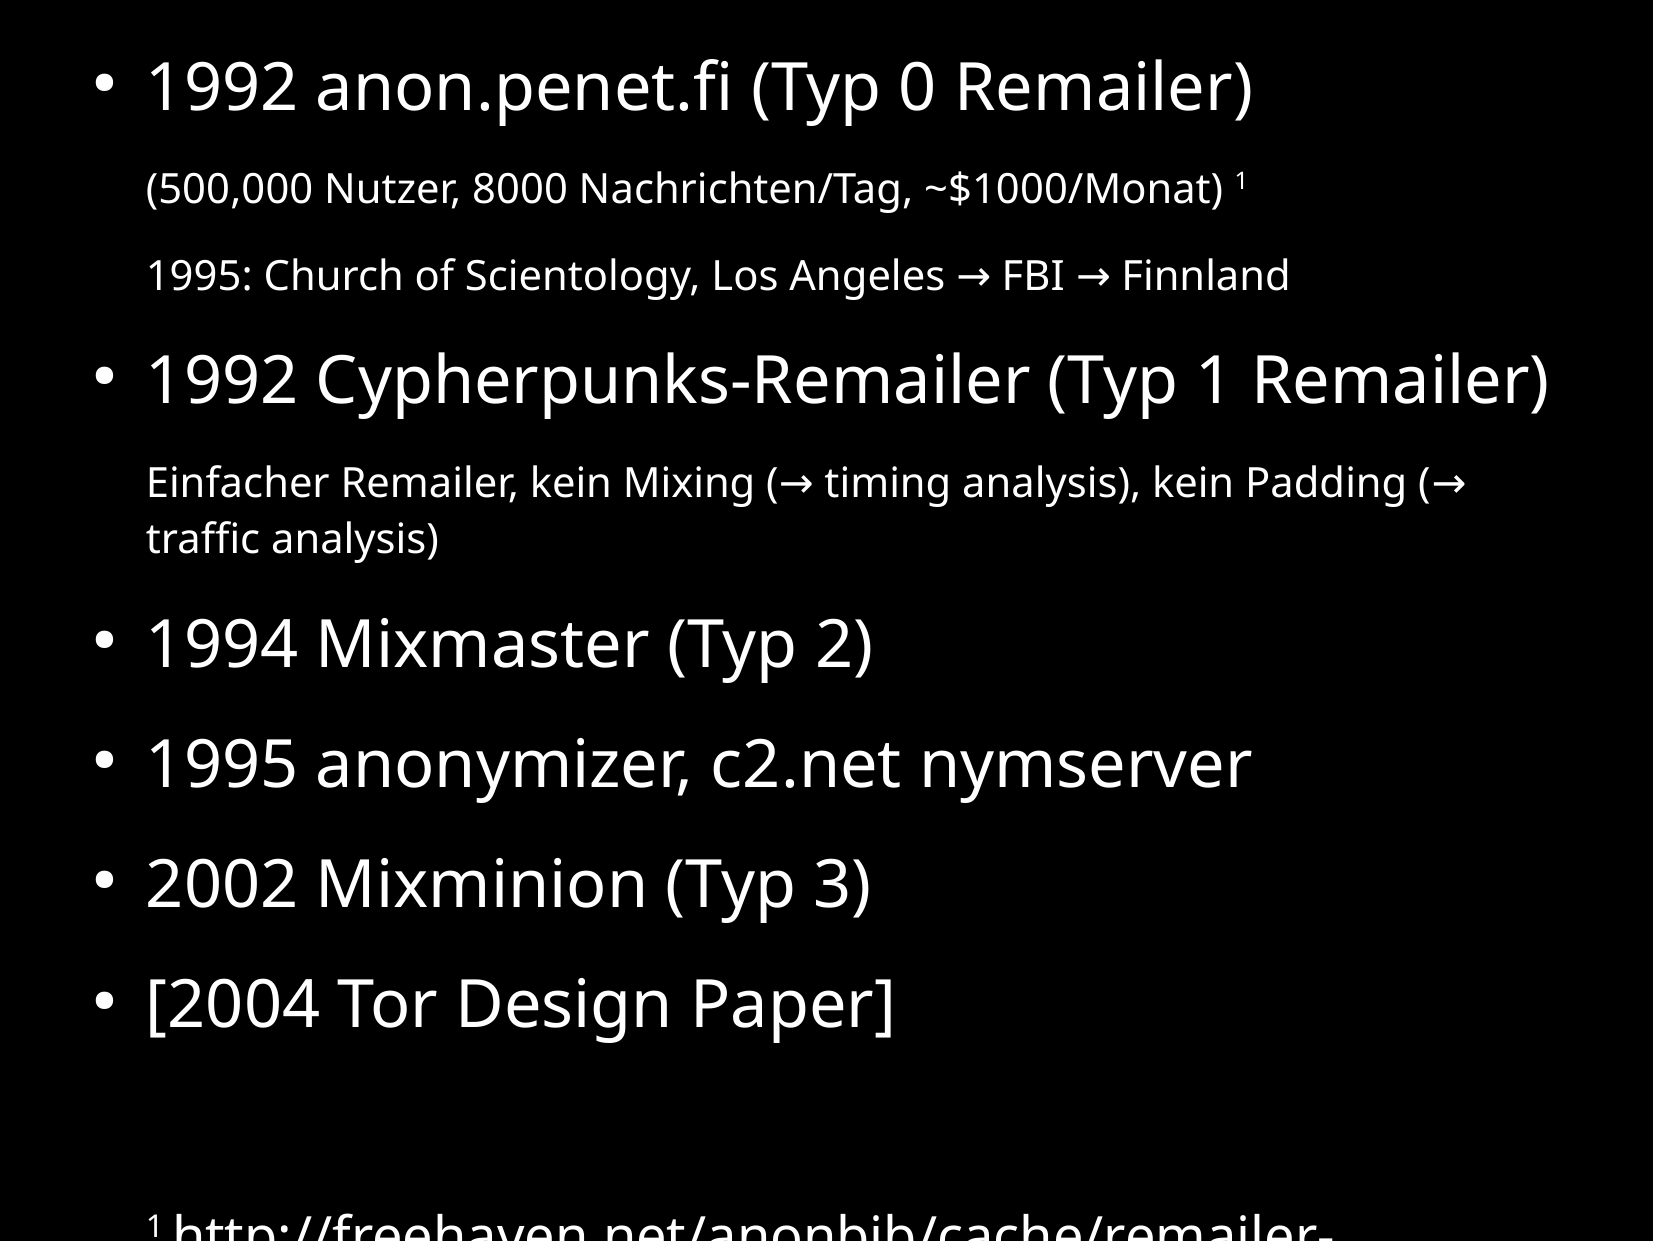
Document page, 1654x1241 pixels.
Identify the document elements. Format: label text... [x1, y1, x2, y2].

list 1992 anon.penet.fi (Typ 0 Remailer) (500,000 Nutzer, 8000 Nachrichten/Tag, ~$1000/Monat) 1 1995: Church of Scientology, Los Angeles → FBI → Finnland 1992 Cypherpunks-Remailer (Typ 1 Remailer) Einfacher Remailer, kein Mixing (→ timing analysis), kein Padding (→ traffic analysis) 1994 Mixmaster (Typ 2) 1995 anonymizer, c2.net nymserver 2002 Mixminion (Typ 3) [2004 Tor Design Paper] 1 http://freehaven.net/anonbib/cache/remailer-history.html [75, 38, 1568, 1172]
